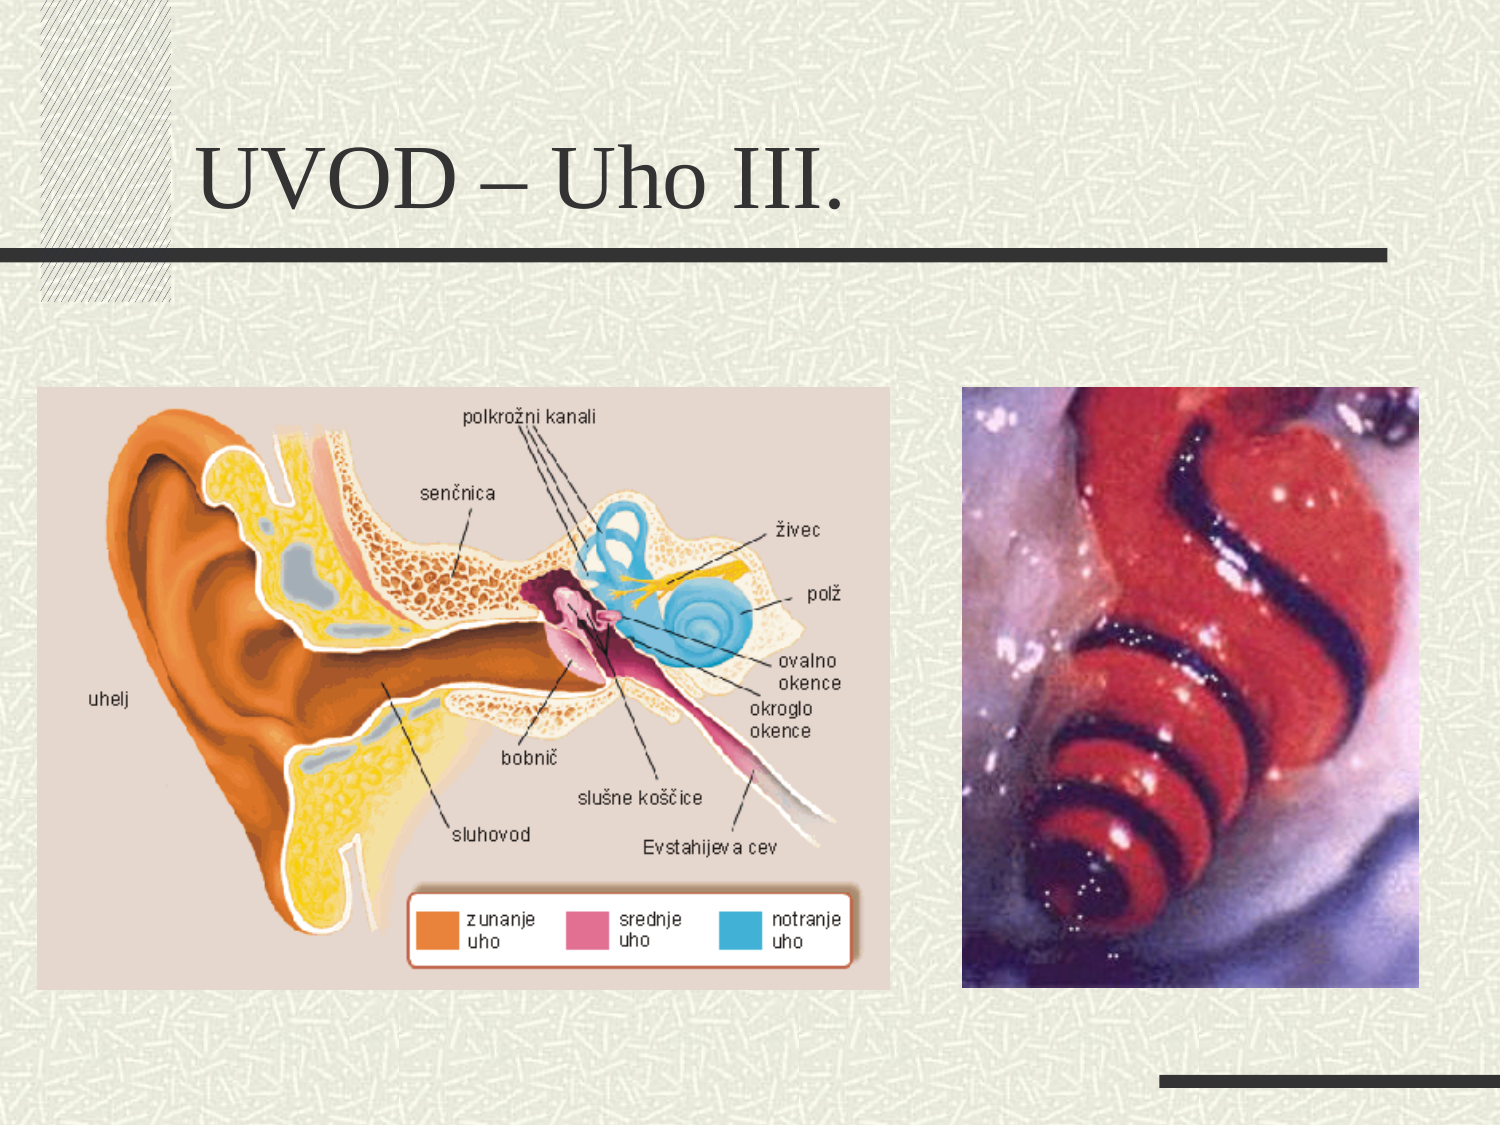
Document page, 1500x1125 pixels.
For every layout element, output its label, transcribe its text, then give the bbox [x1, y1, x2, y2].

picture [0, 0, 1500, 1125]
title UVOD – Uho III. [179, 46, 1455, 235]
